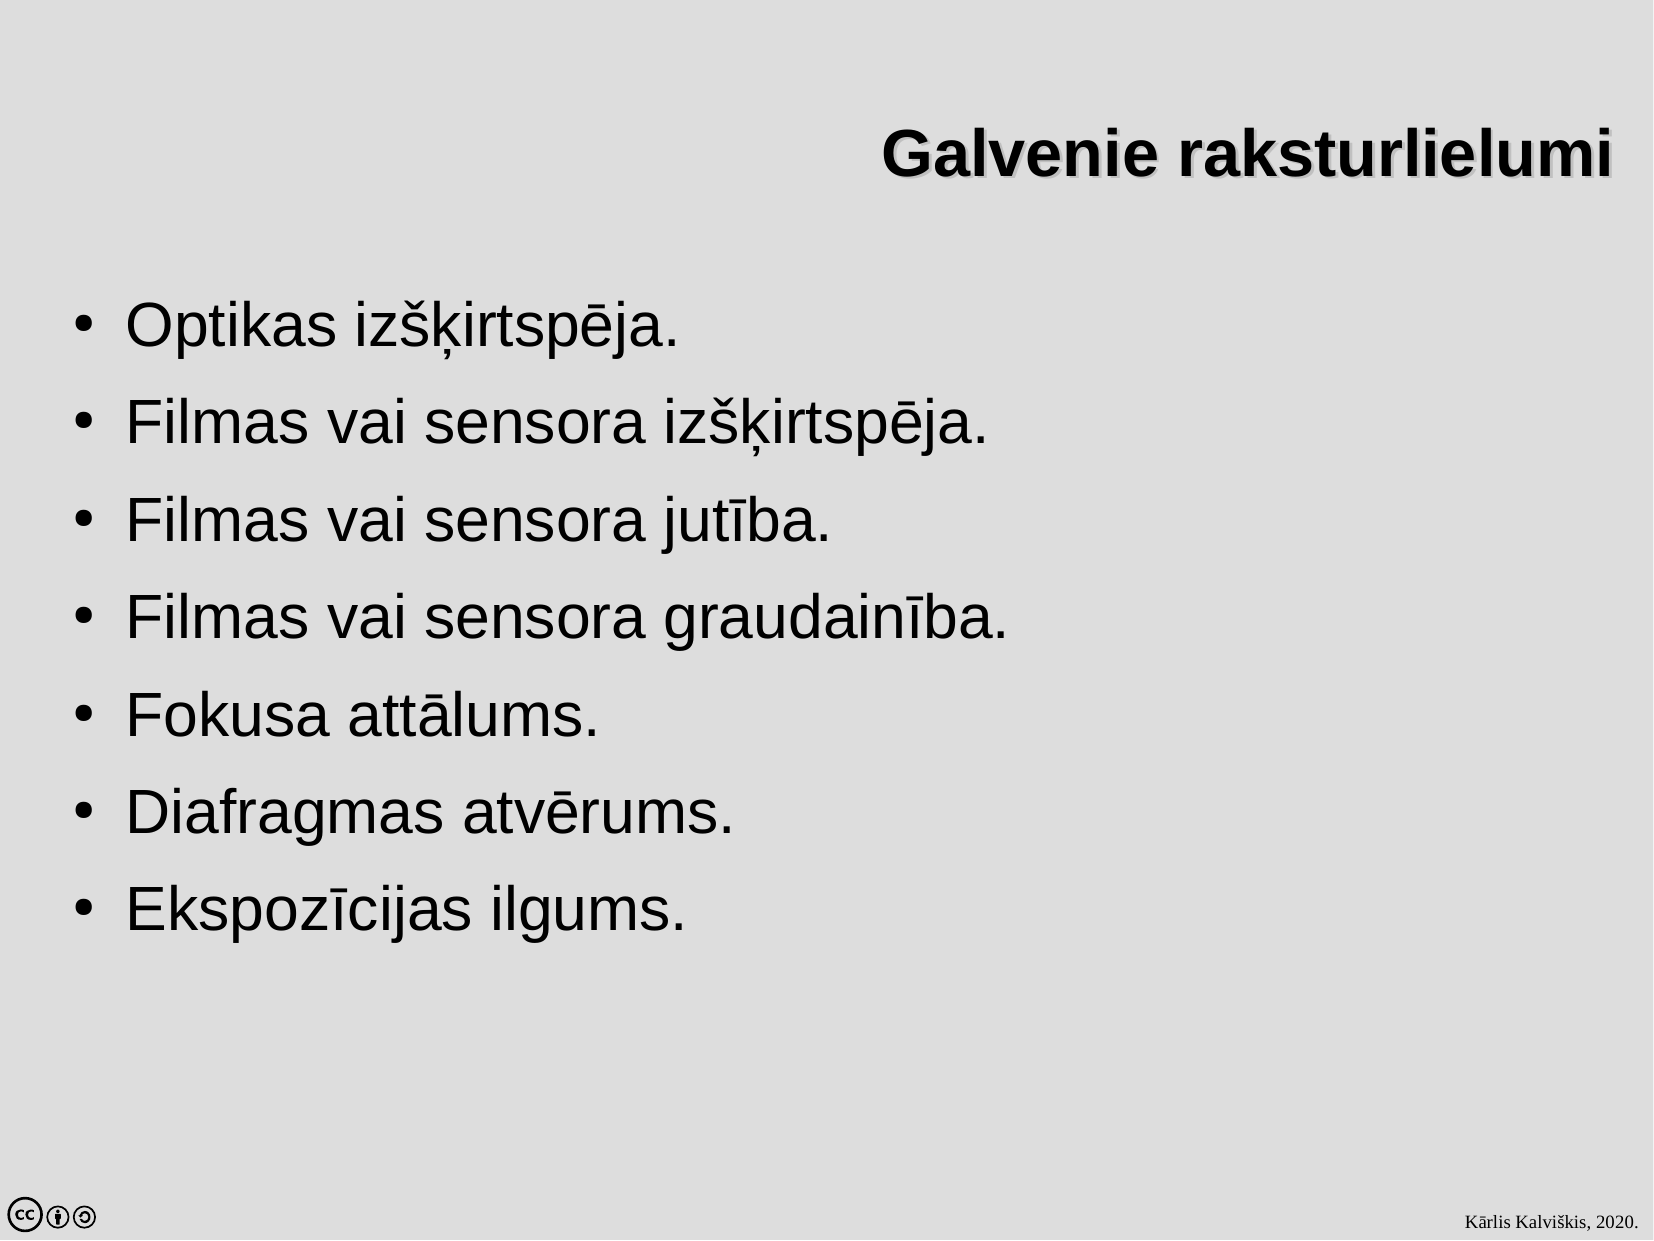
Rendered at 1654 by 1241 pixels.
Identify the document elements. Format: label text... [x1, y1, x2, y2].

list Optikas izšķirtspēja. Filmas vai sensora izšķirtspēja. Filmas vai sensora jutība. Filmas vai sensora graudainība. Fokusa attālums. Diafragmas atvērums. Ekspozīcijas ilgums. [37, 290, 1620, 1010]
title Galvenie raksturlielumi [42, 49, 1615, 257]
